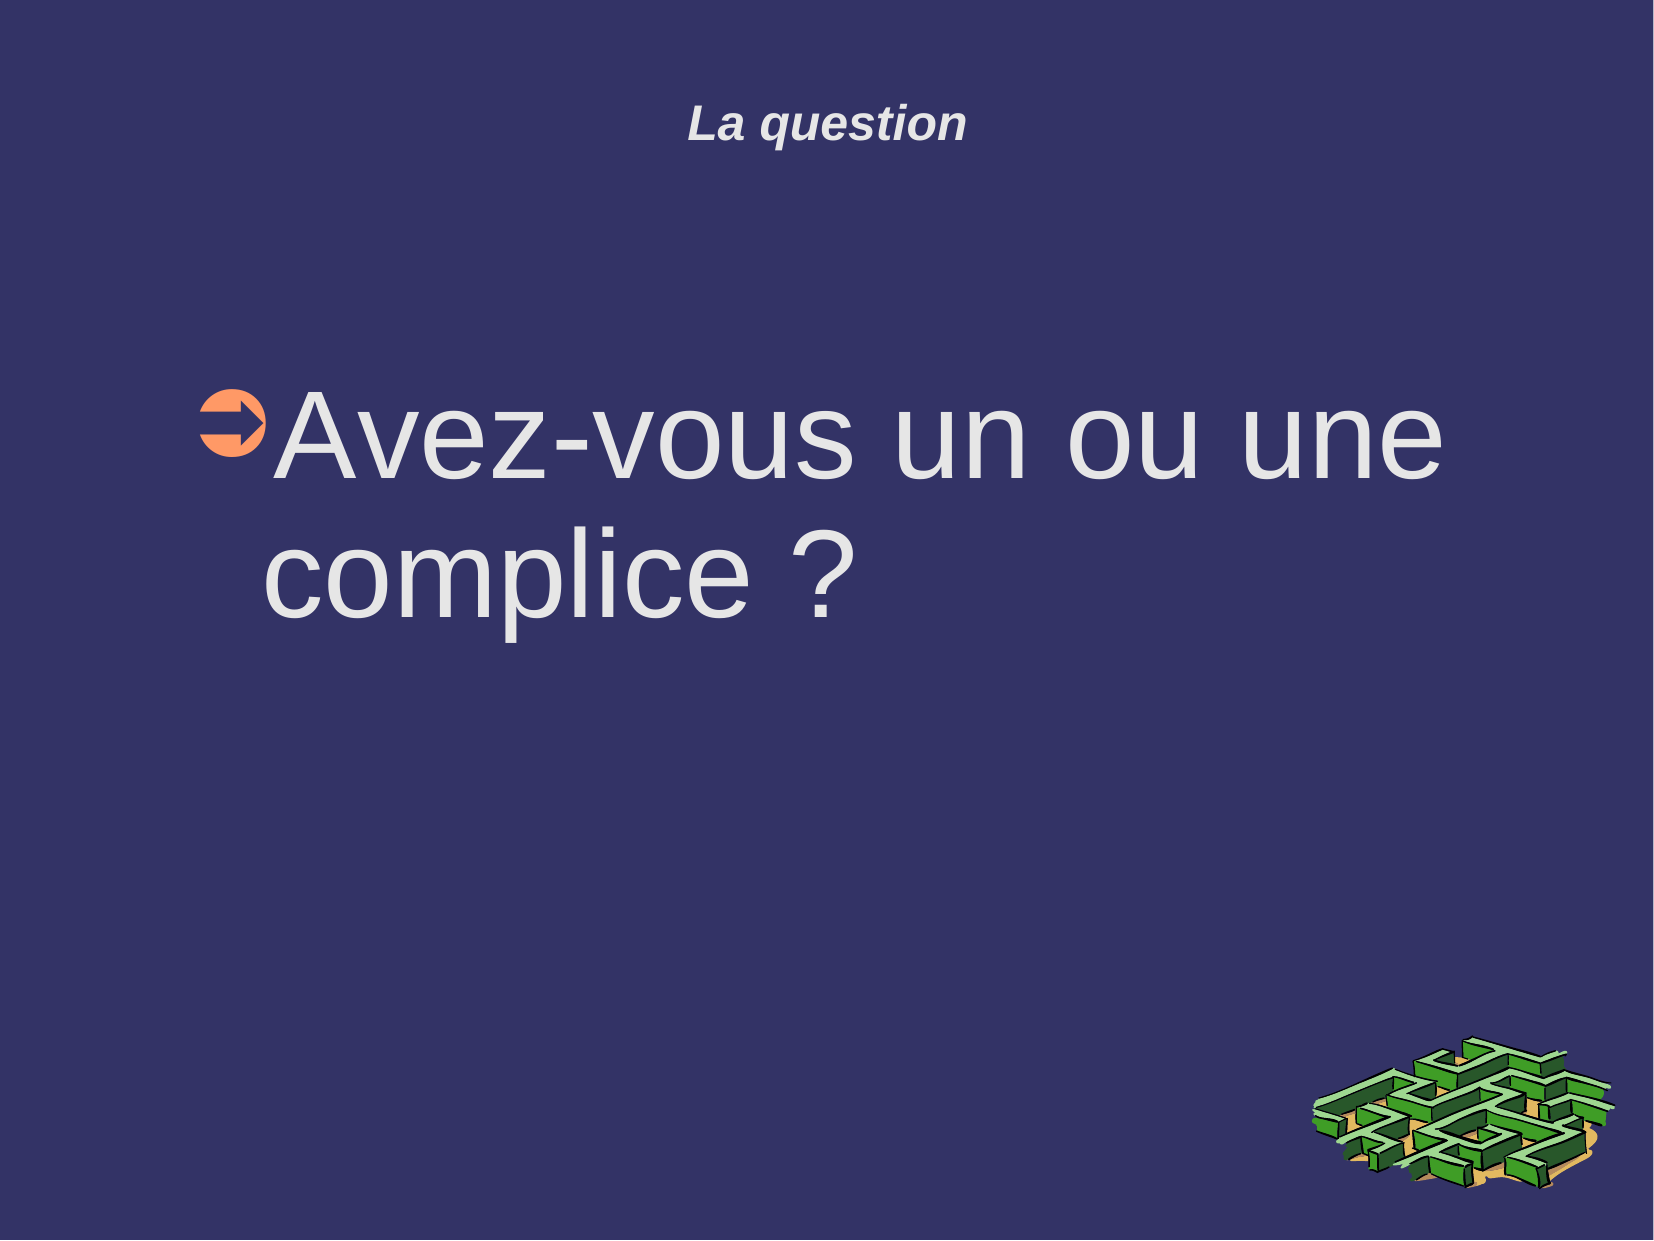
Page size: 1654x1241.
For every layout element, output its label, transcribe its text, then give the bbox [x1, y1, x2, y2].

title La question [121, 19, 1534, 227]
list Avez-vous un ou une complice ? [178, 364, 1570, 1147]
